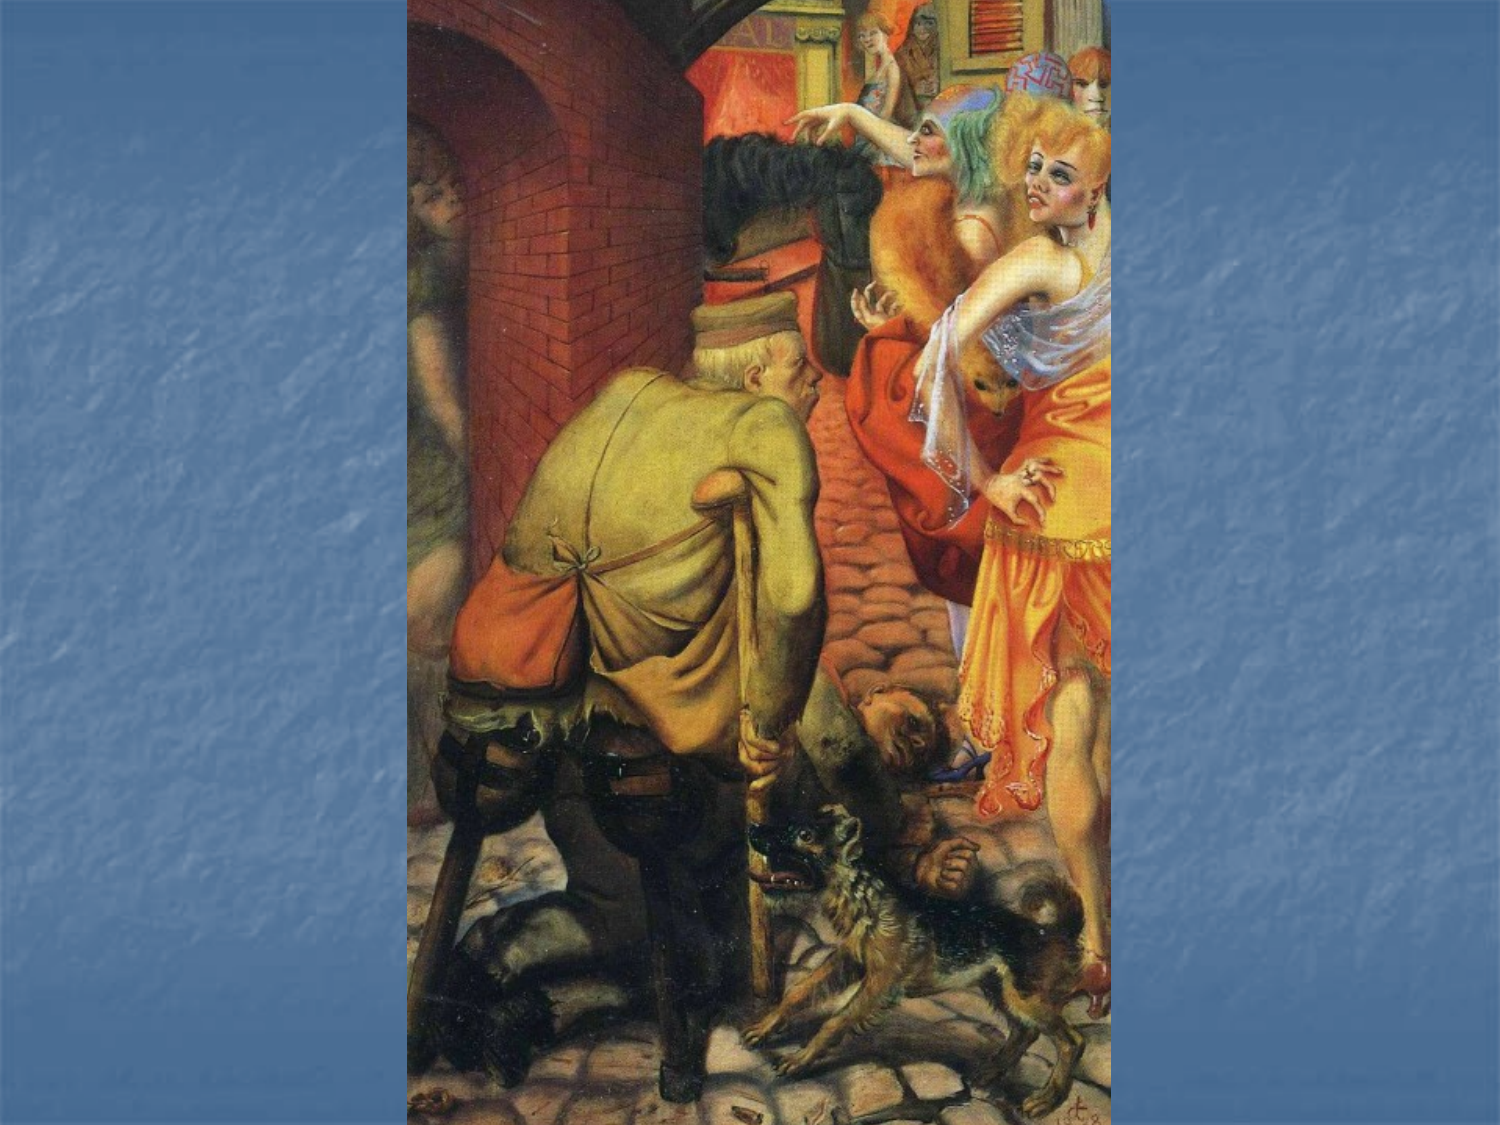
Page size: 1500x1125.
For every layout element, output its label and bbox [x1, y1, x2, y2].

picture [407, 0, 1111, 1125]
